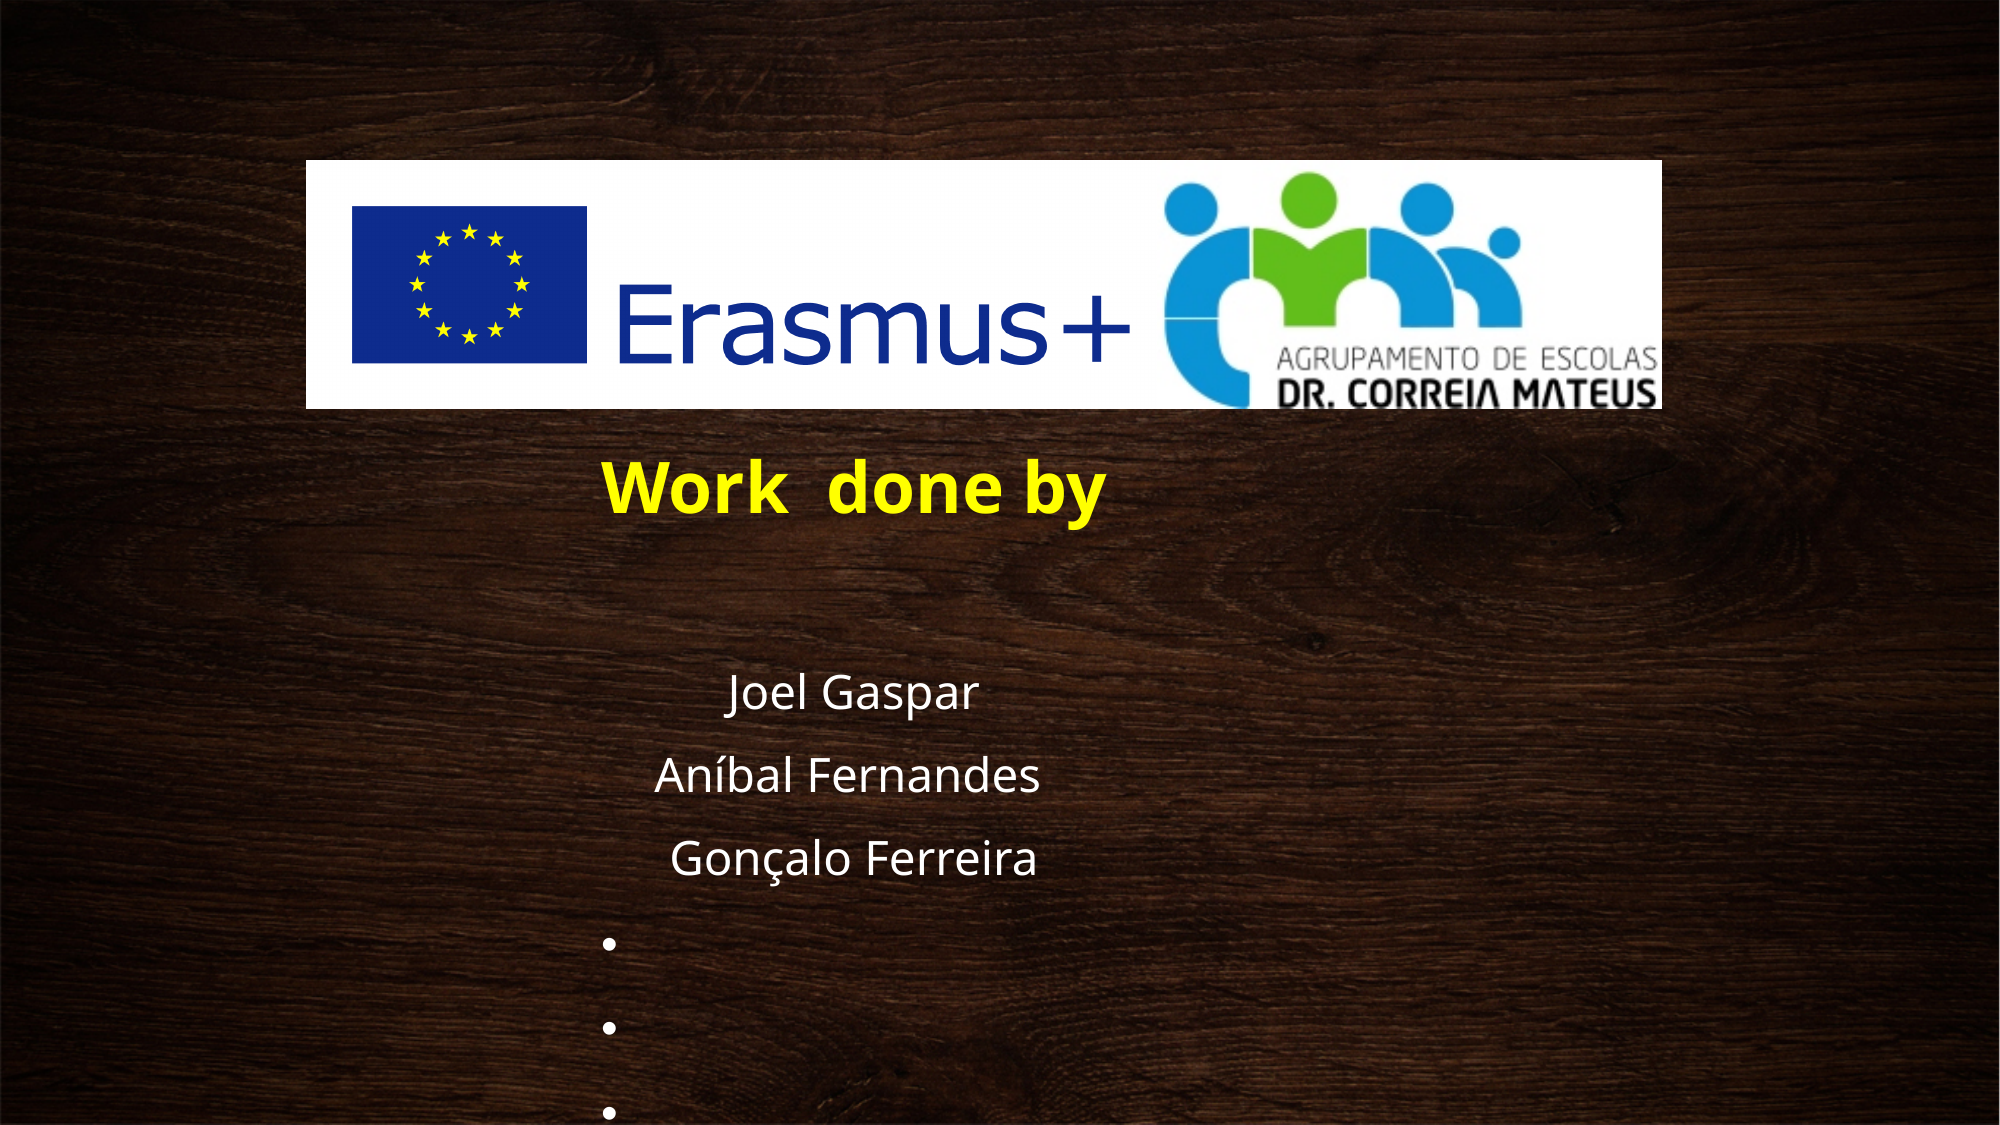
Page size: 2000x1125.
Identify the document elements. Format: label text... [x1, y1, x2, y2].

list Work done by Joel Gaspar Aníbal Fernandes Gonçalo Ferreira [586, 444, 1307, 898]
picture [306, 160, 1662, 409]
